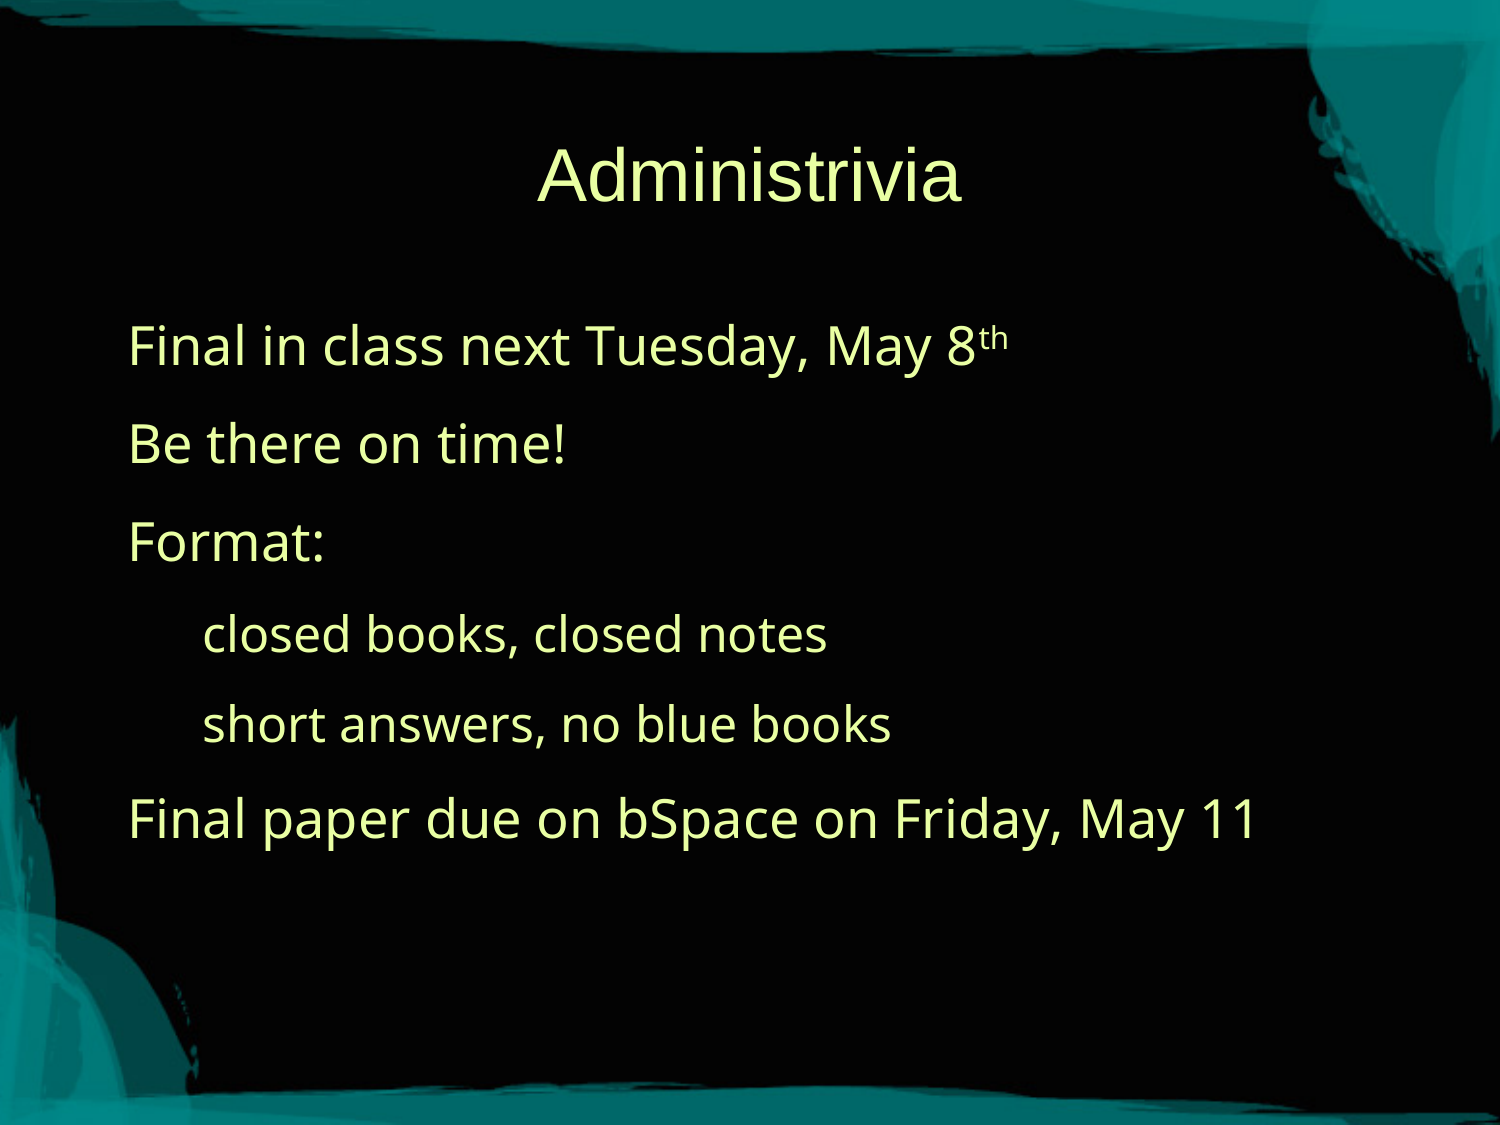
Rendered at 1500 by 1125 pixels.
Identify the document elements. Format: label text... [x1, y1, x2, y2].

list Final in class next Tuesday, May 8th Be there on time! Format: closed books, closed notes short answers, no blue books Final paper due on bSpace on Friday, May 11 [112, 299, 1388, 1000]
title Administrivia [112, 87, 1388, 263]
picture [0, 0, 1500, 1125]
